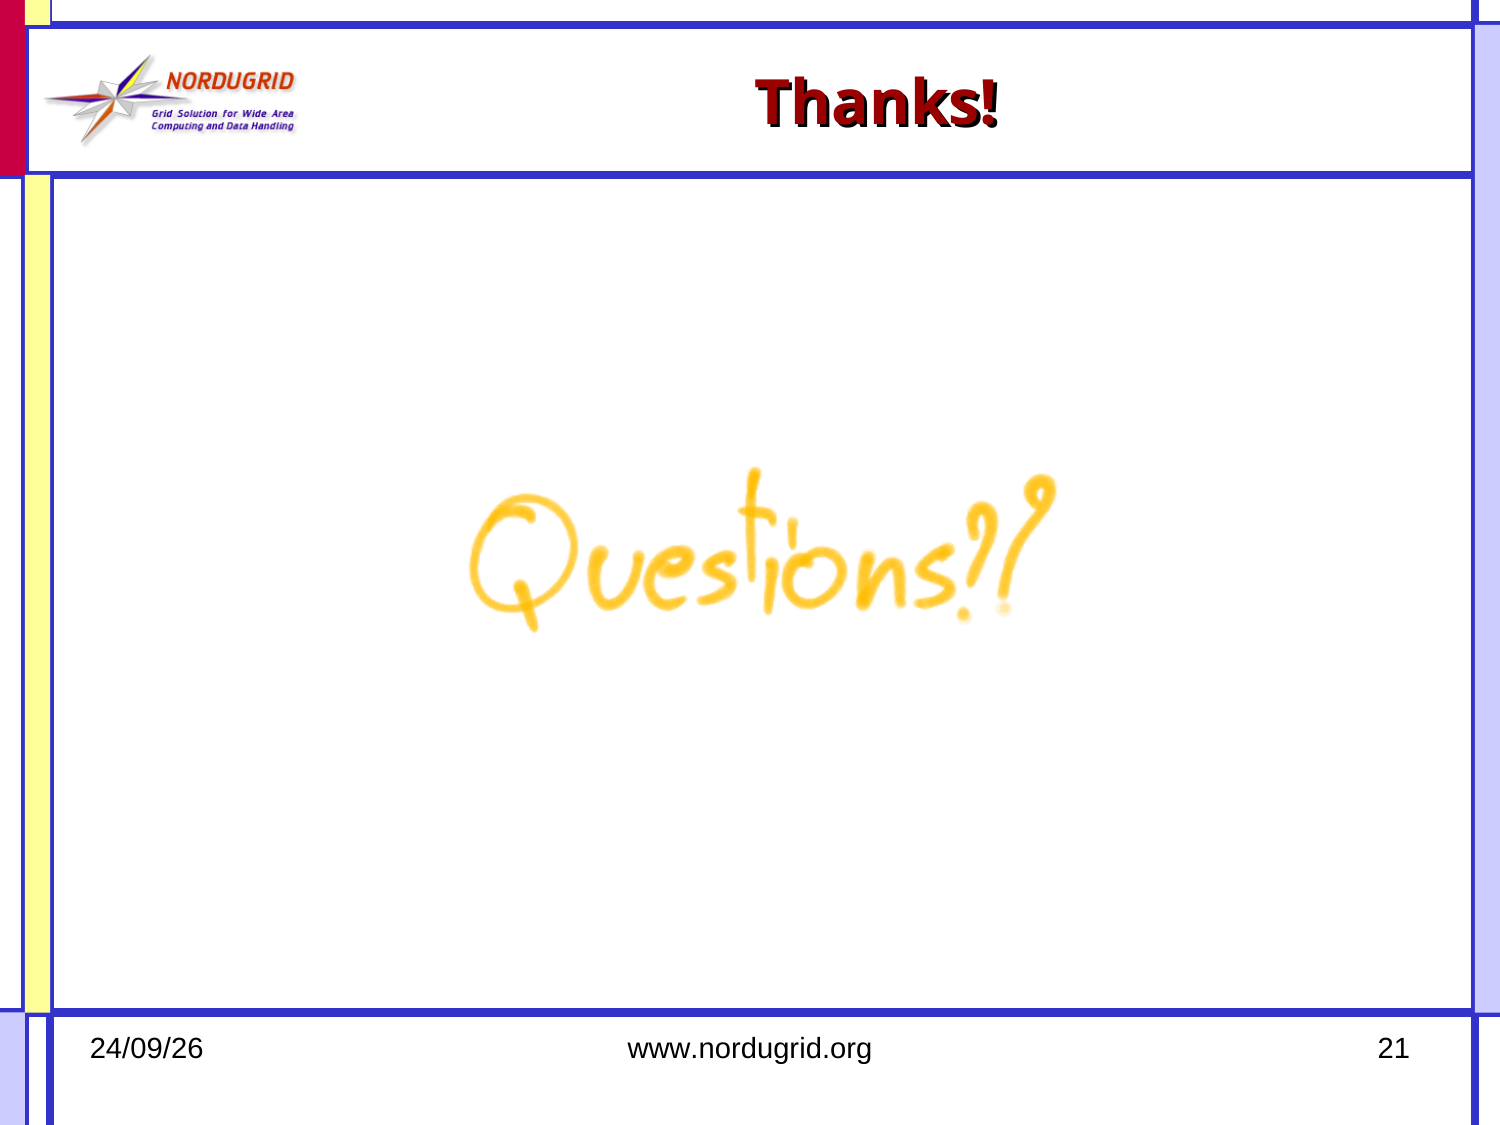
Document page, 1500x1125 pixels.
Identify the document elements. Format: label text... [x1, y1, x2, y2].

picture [40, 49, 301, 148]
picture [423, 396, 1074, 727]
title Thanks! [324, 17, 1428, 183]
